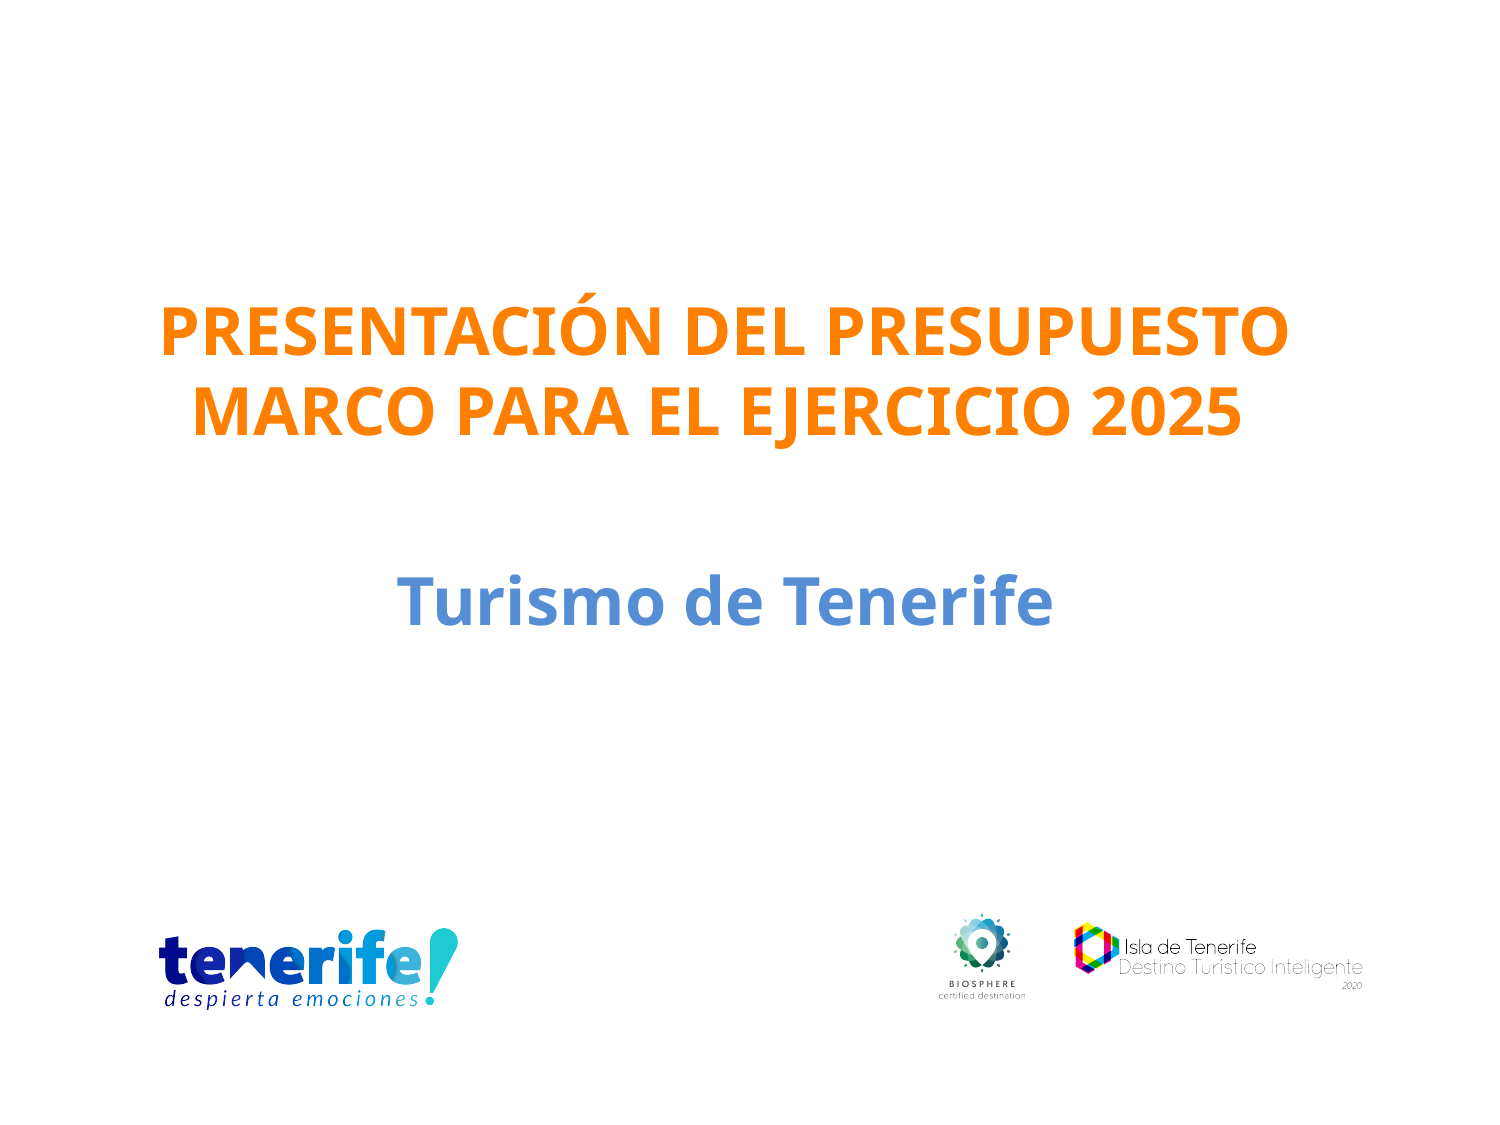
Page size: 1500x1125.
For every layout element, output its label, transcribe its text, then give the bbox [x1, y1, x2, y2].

picture [1074, 922, 1363, 992]
picture [918, 904, 1046, 1010]
picture [159, 928, 458, 1010]
text_box PRESENTACIÓN DEL PRESUPUESTO MARCO PARA EL EJERCICIO 2025 Turismo de Tenerife [88, 281, 1364, 797]
